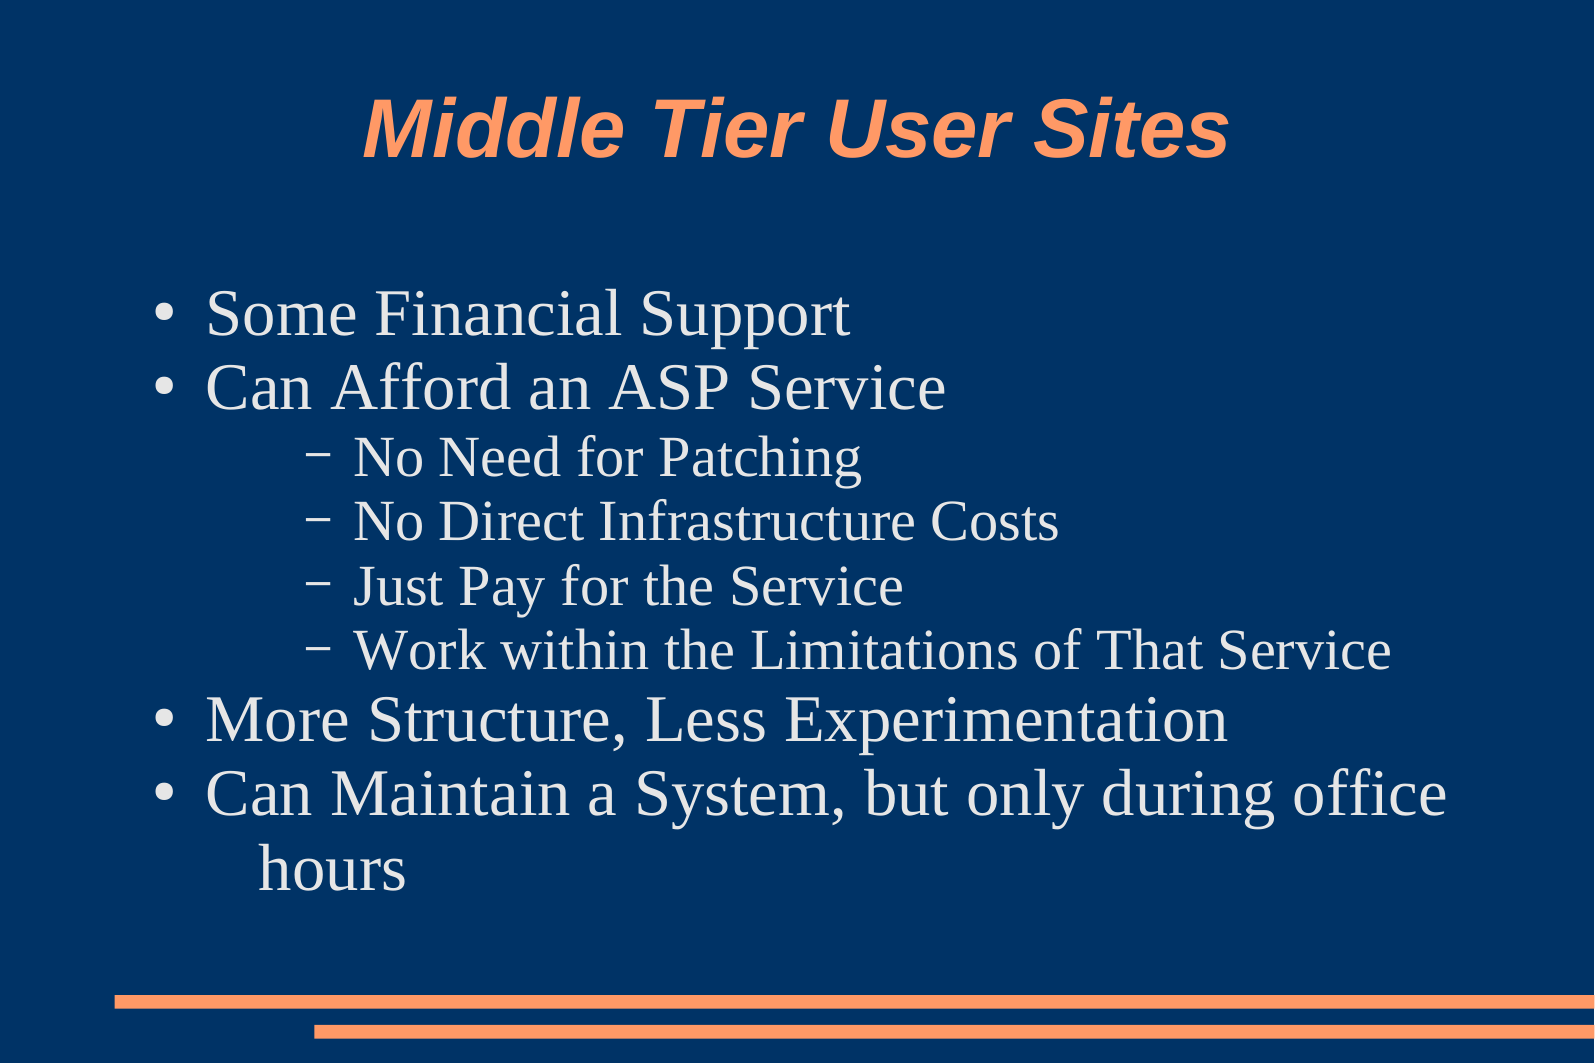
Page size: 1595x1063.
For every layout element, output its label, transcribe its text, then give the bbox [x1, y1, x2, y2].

list Some Financial Support Can Afford an ASP Service No Need for Patching No Direct Infrastructure Costs Just Pay for the Service Work within the Limitations of That Service More Structure, Less Experimentation Can Maintain a System, but only during office hours [117, 276, 1505, 971]
title Middle Tier User Sites [117, 39, 1479, 218]
